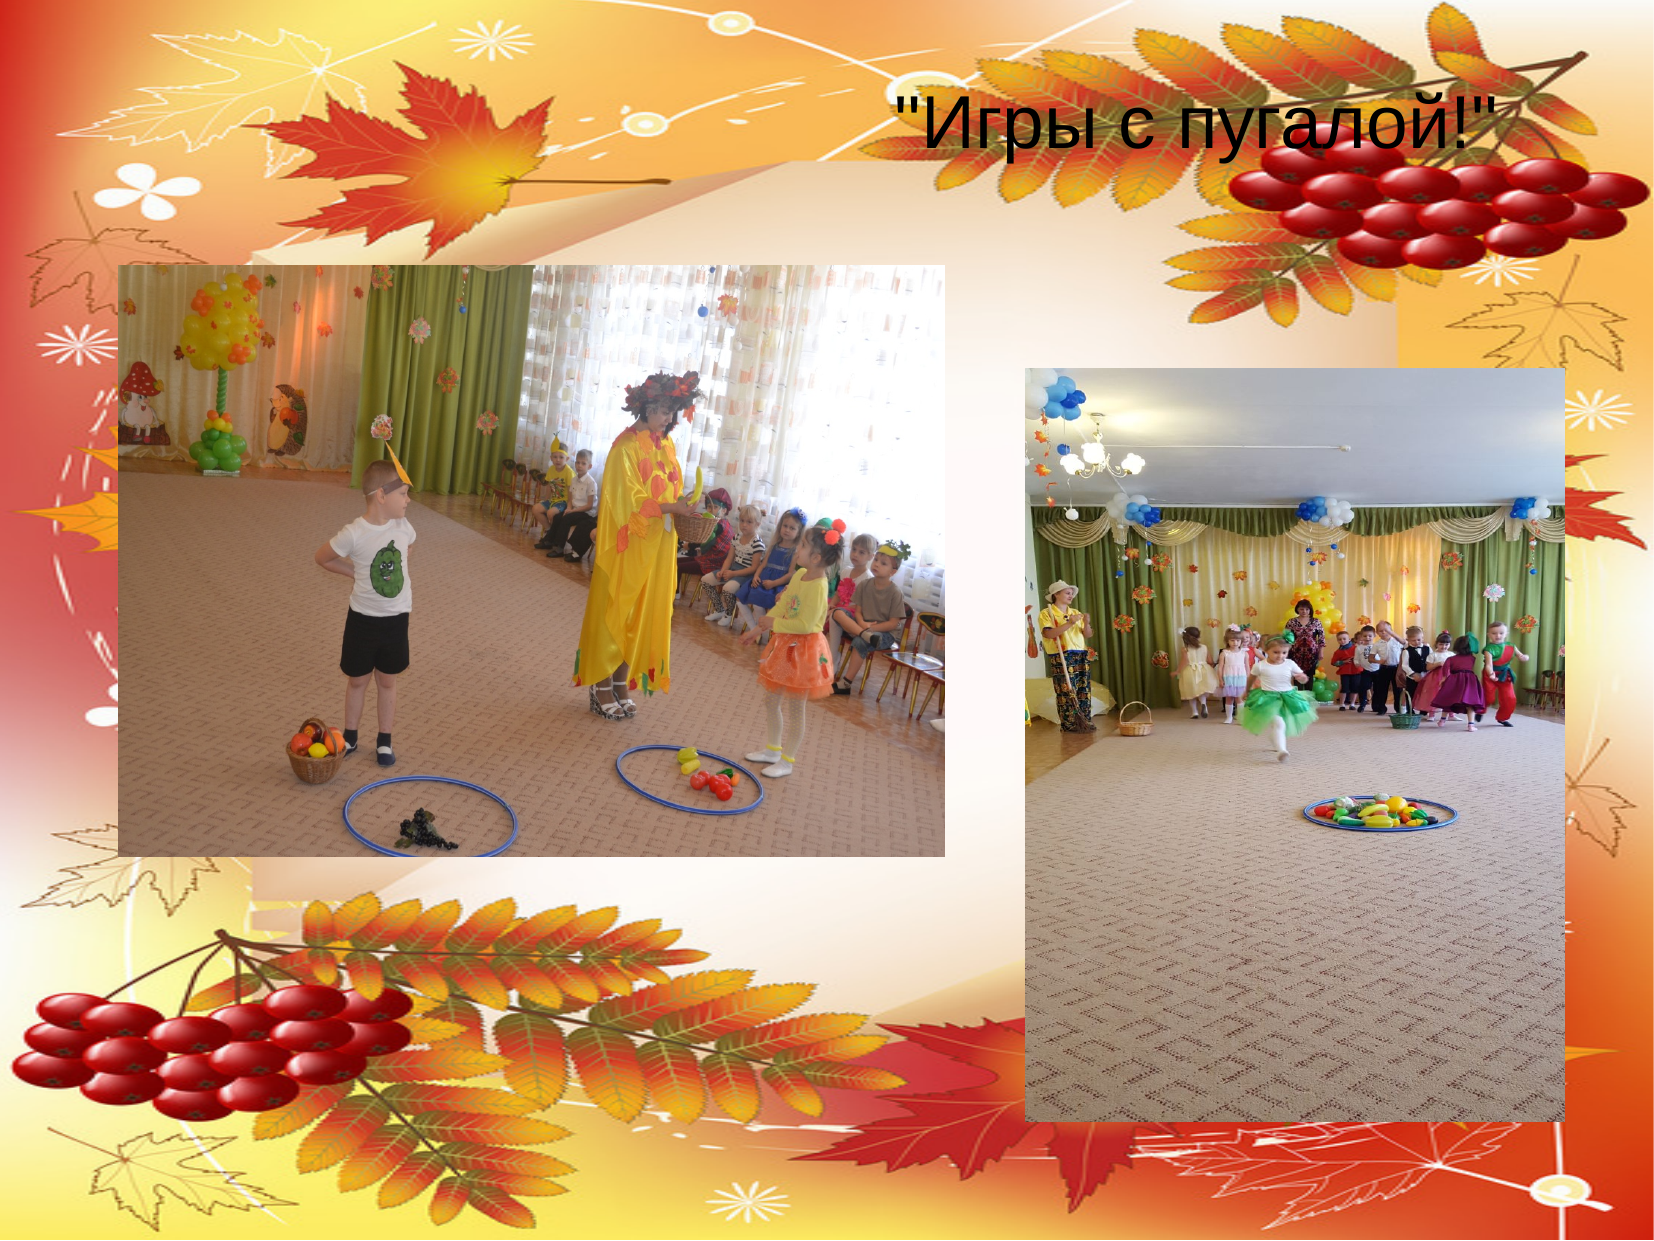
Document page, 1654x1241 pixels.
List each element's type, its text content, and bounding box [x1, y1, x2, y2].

picture [0, 0, 1654, 1240]
title "Игры с пугалой!" [82, 49, 1571, 257]
